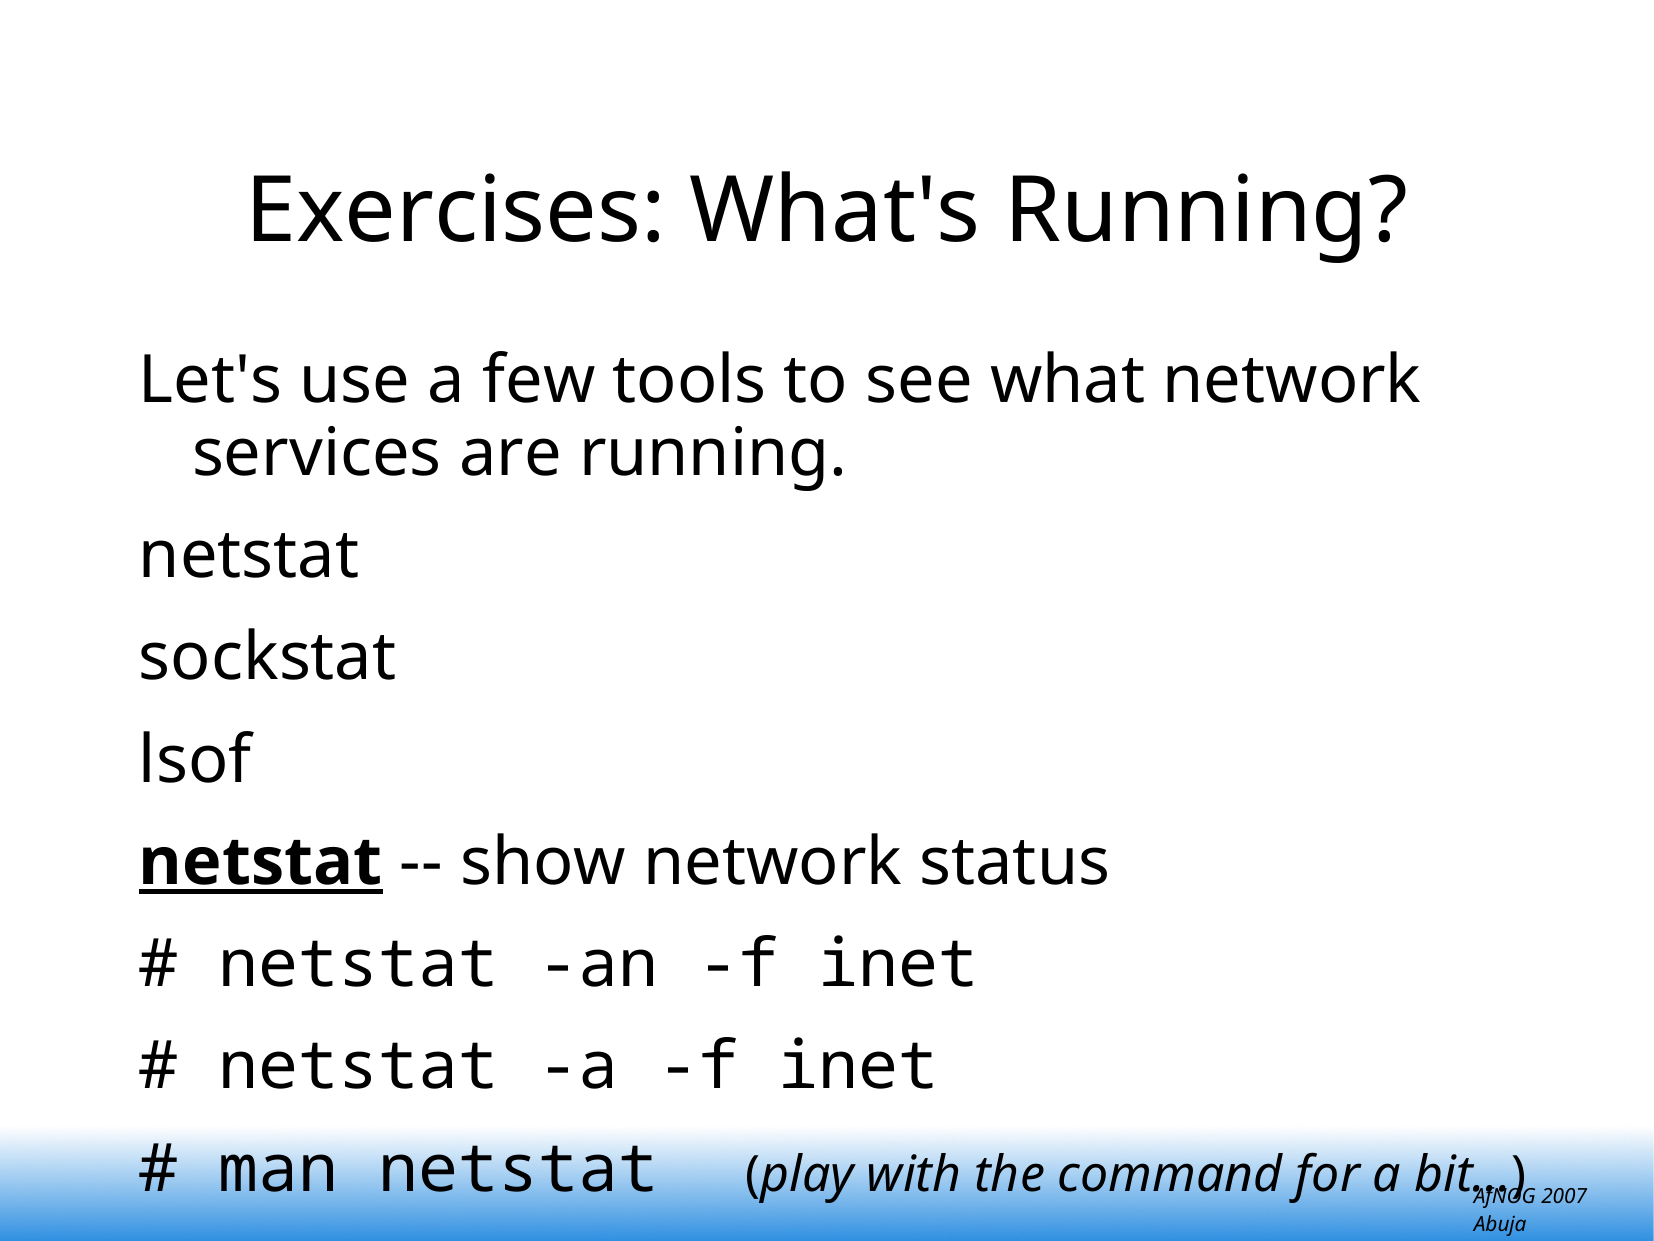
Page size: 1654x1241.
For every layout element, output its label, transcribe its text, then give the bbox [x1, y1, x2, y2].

picture [0, 1124, 1654, 1241]
list Let's use a few tools to see what network services are running. netstat sockstat lsof netstat -- show network status # netstat -an -f inet # netstat -a -f inet # man netstat (play with the command for a bit...) [121, 344, 1534, 1127]
title Exercises: What's Running? [121, 102, 1534, 310]
